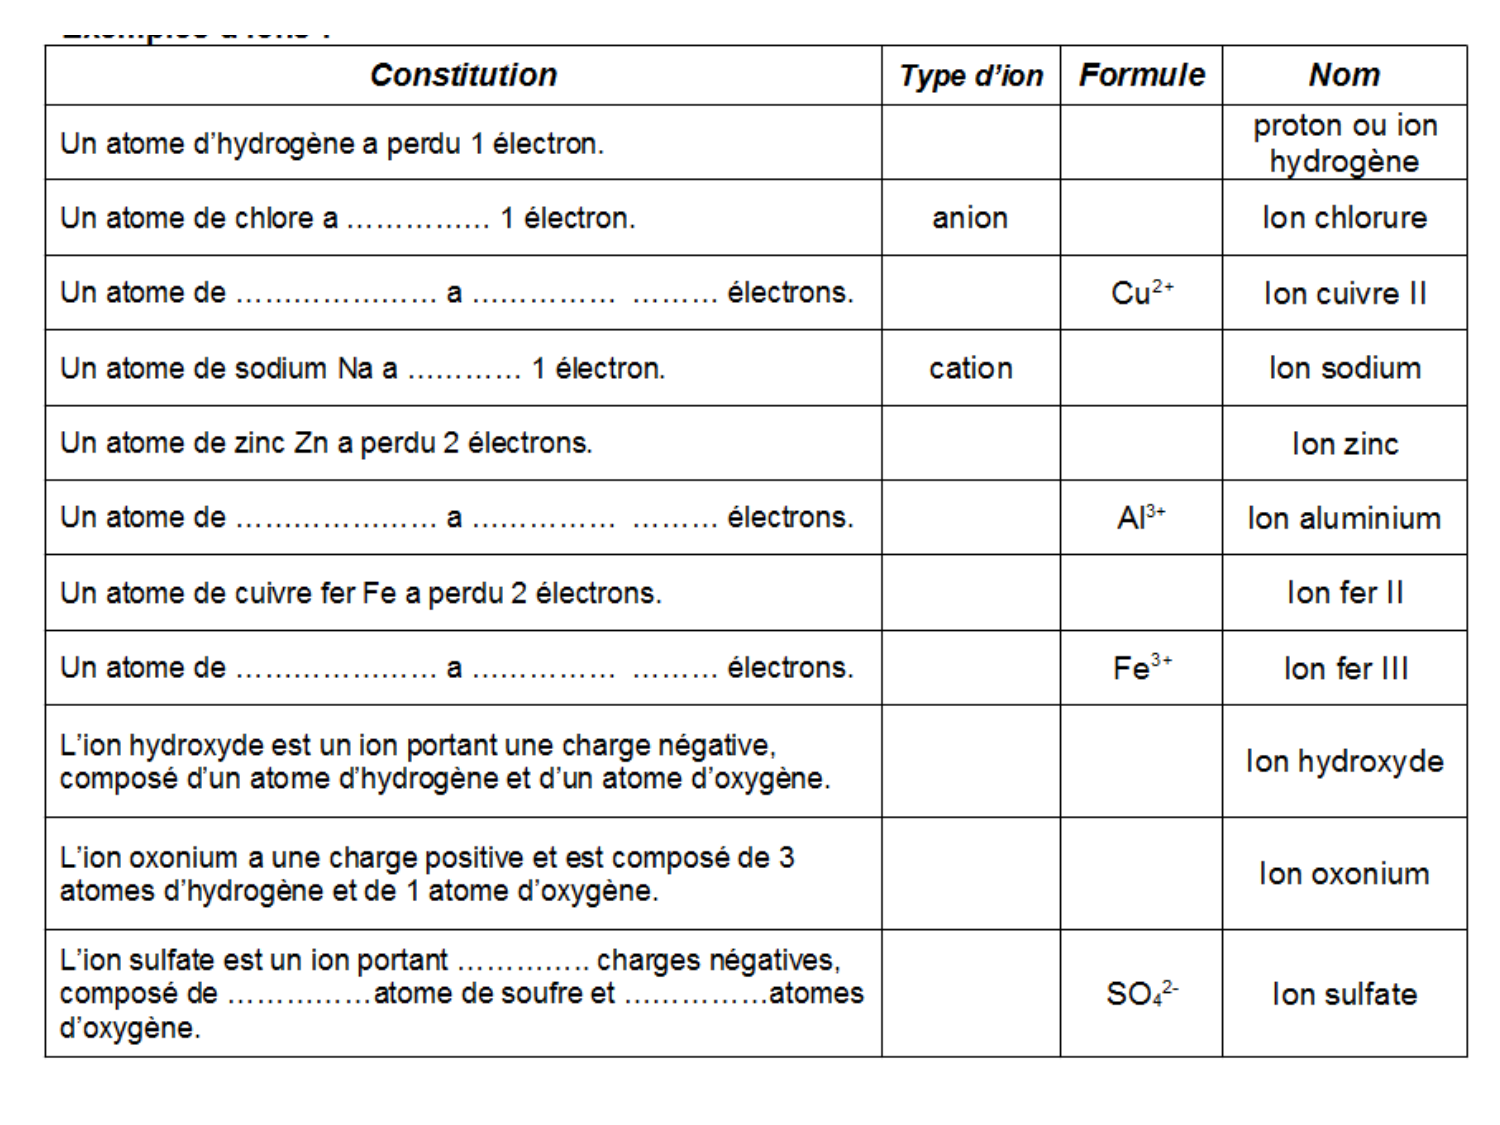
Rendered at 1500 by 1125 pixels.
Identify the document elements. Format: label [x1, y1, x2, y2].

picture [35, 35, 1480, 1063]
